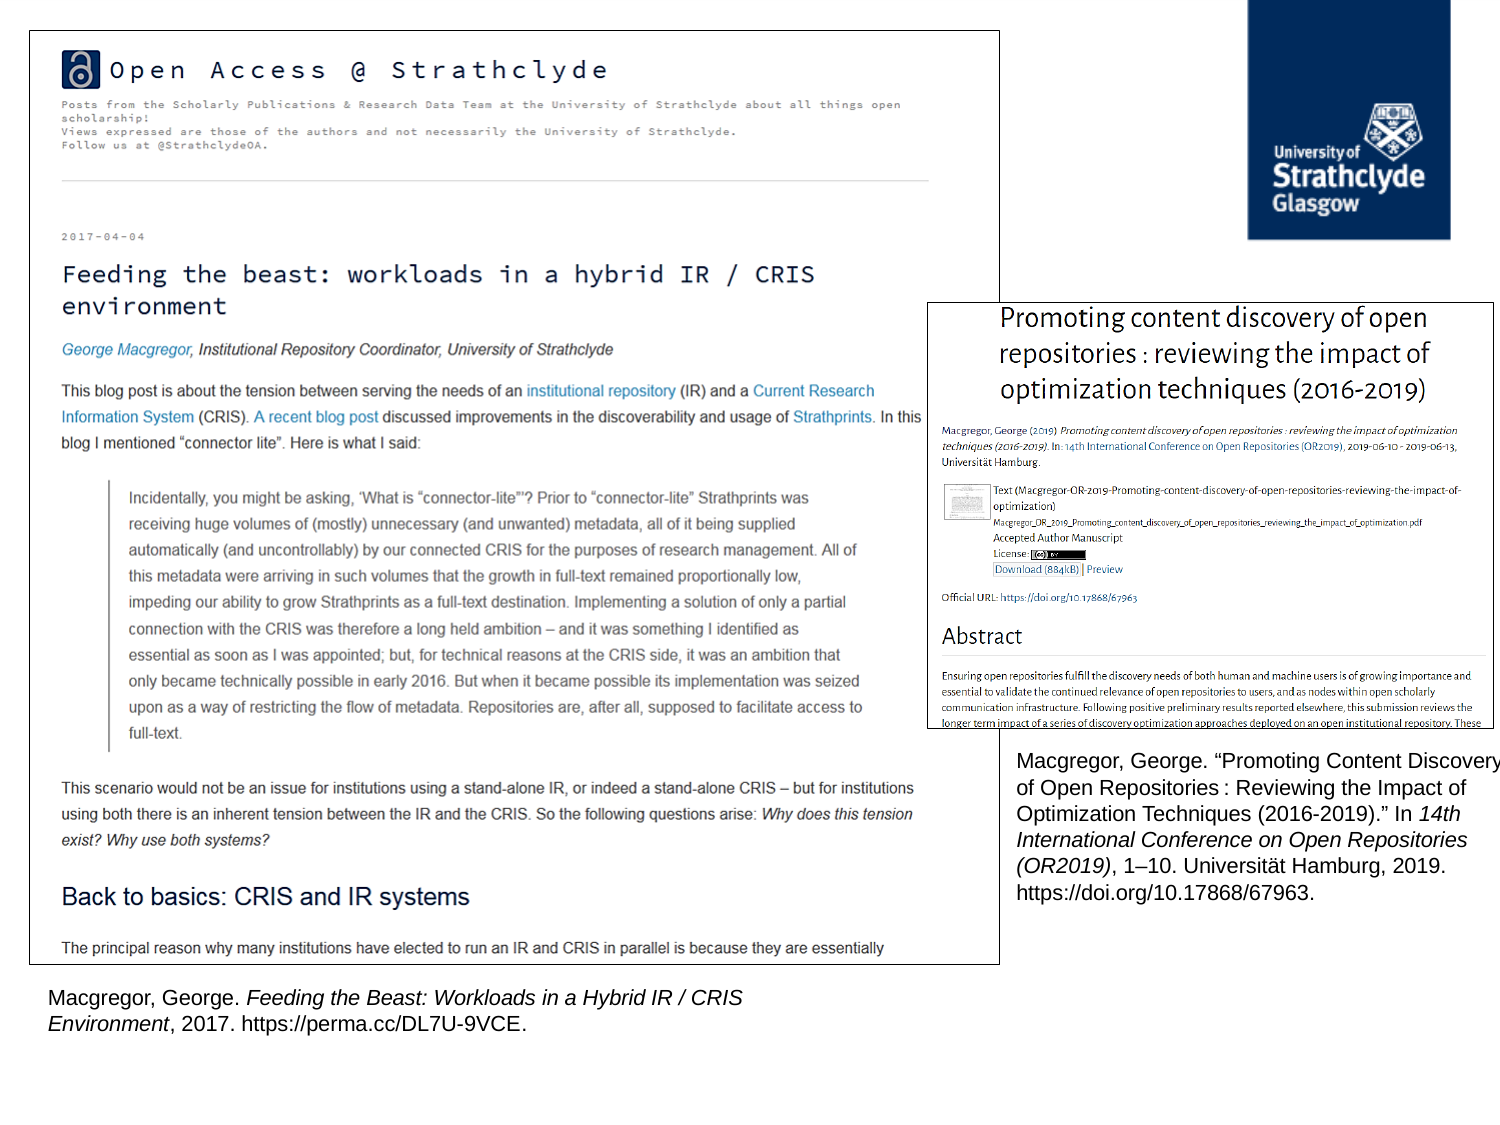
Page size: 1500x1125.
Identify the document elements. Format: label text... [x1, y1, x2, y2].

text_box Macgregor, George. “Promoting Content Discovery of Open Repositories : Reviewing the Impact of Optimization Techniques (2016-2019).” In 14th International Conference on Open Repositories (OR2019), 1–10. Universität Hamburg, 2019. https://doi.org/10.17868/67963. [1001, 740, 1500, 912]
text_box Macgregor, George. Feeding the Beast: Workloads in a Hybrid IR / CRIS Environment, 2017. https://perma.cc/DL7U-9VCE. [33, 976, 783, 1043]
picture [29, 30, 1494, 966]
